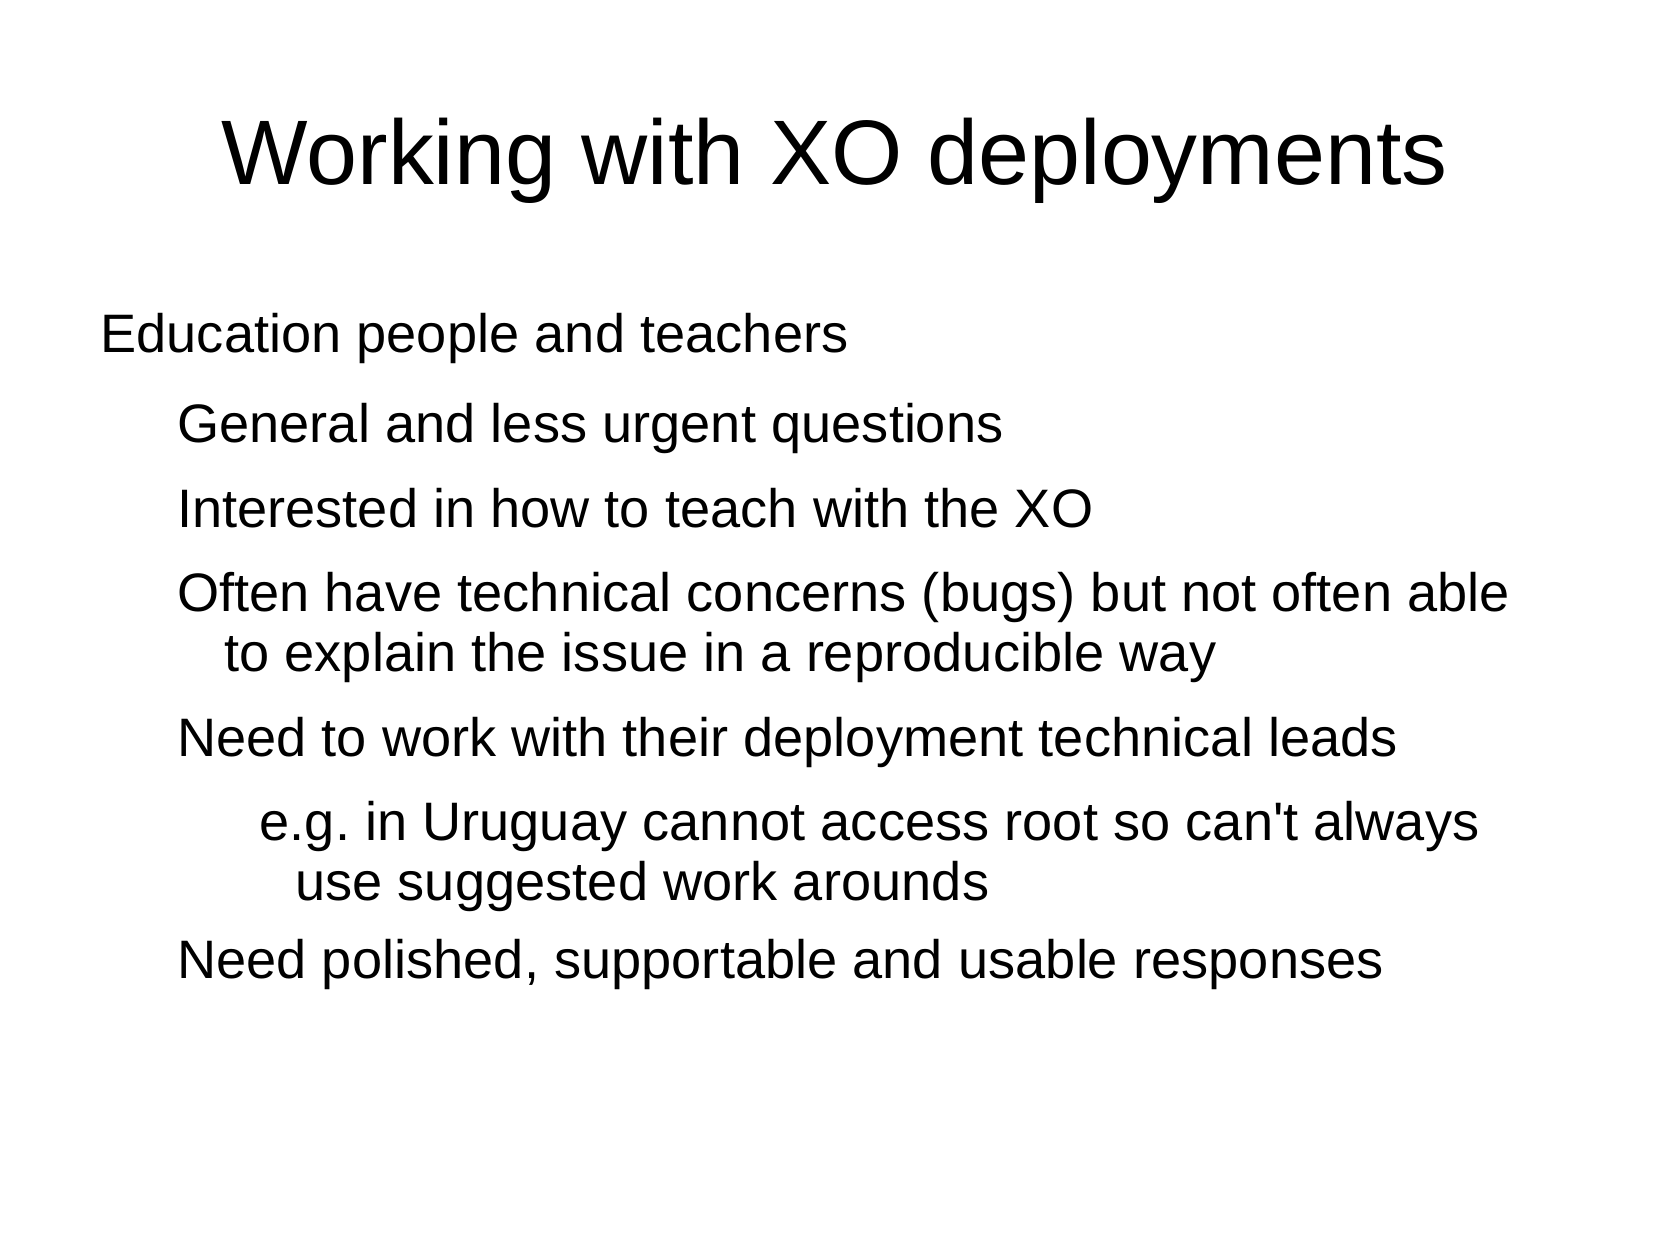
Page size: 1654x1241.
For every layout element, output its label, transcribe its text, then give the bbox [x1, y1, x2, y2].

list Education people and teachers General and less urgent questions Interested in how to teach with the XO Often have technical concerns (bugs) but not often able to explain the issue in a reproducible way Need to work with their deployment technical leads e.g. in Uruguay cannot access root so can't always use suggested work arounds Need polished, supportable and usable responses [82, 303, 1571, 1108]
title Working with XO deployments [82, 56, 1571, 250]
